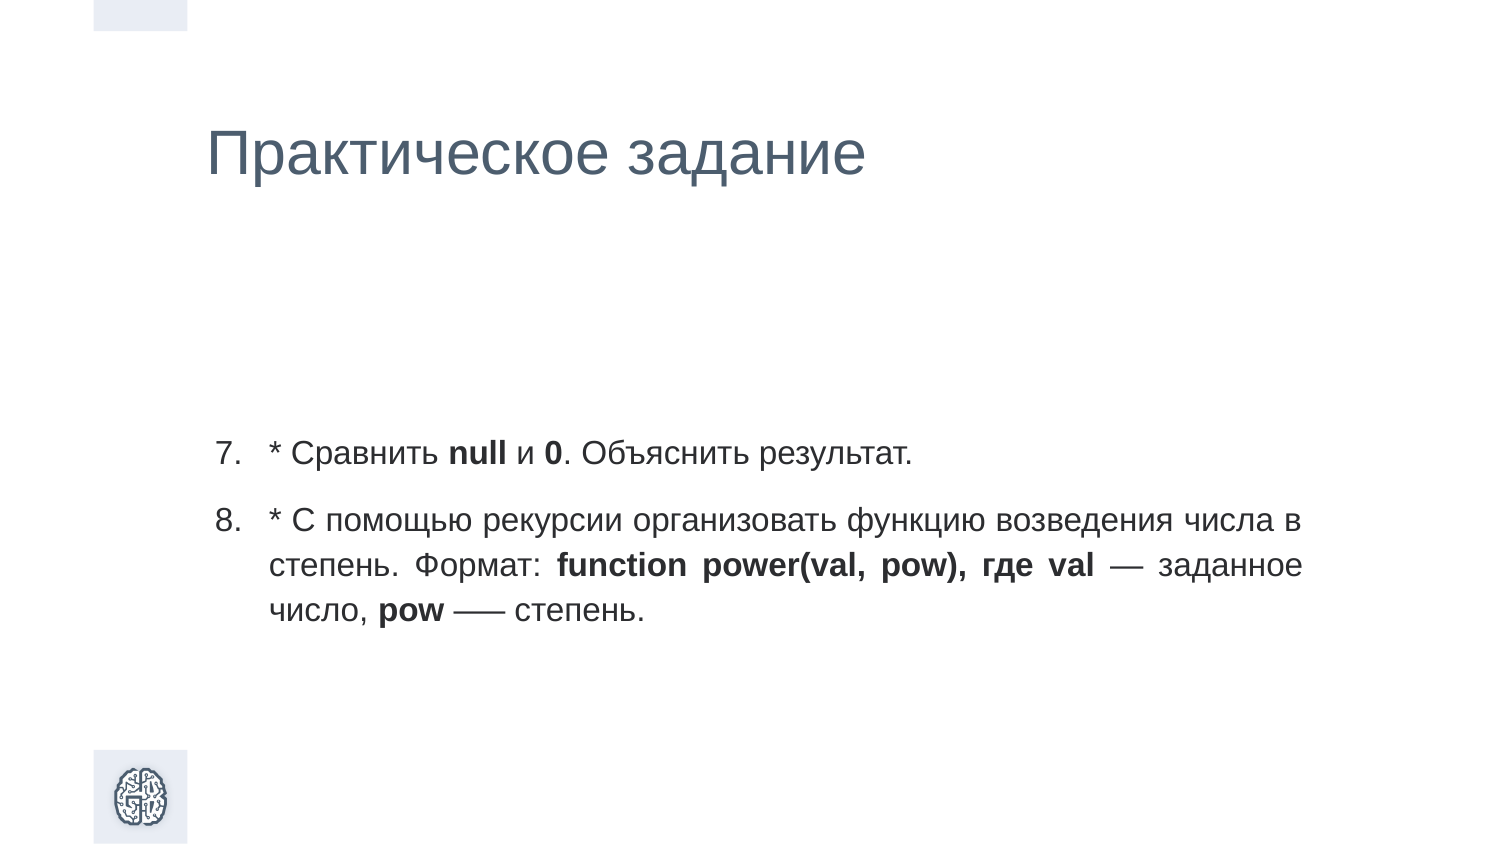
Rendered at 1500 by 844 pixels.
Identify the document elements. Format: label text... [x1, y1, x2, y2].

picture [106, 760, 175, 834]
text_box * Сравнить null и 0. Объяснить результат. * С помощью рекурсии организовать функцию возведения числа в степень. Формат: function power(val, pow), где val — заданное число, pow –— степень. [186, 428, 1311, 627]
title Практическое задание [186, 94, 1500, 204]
